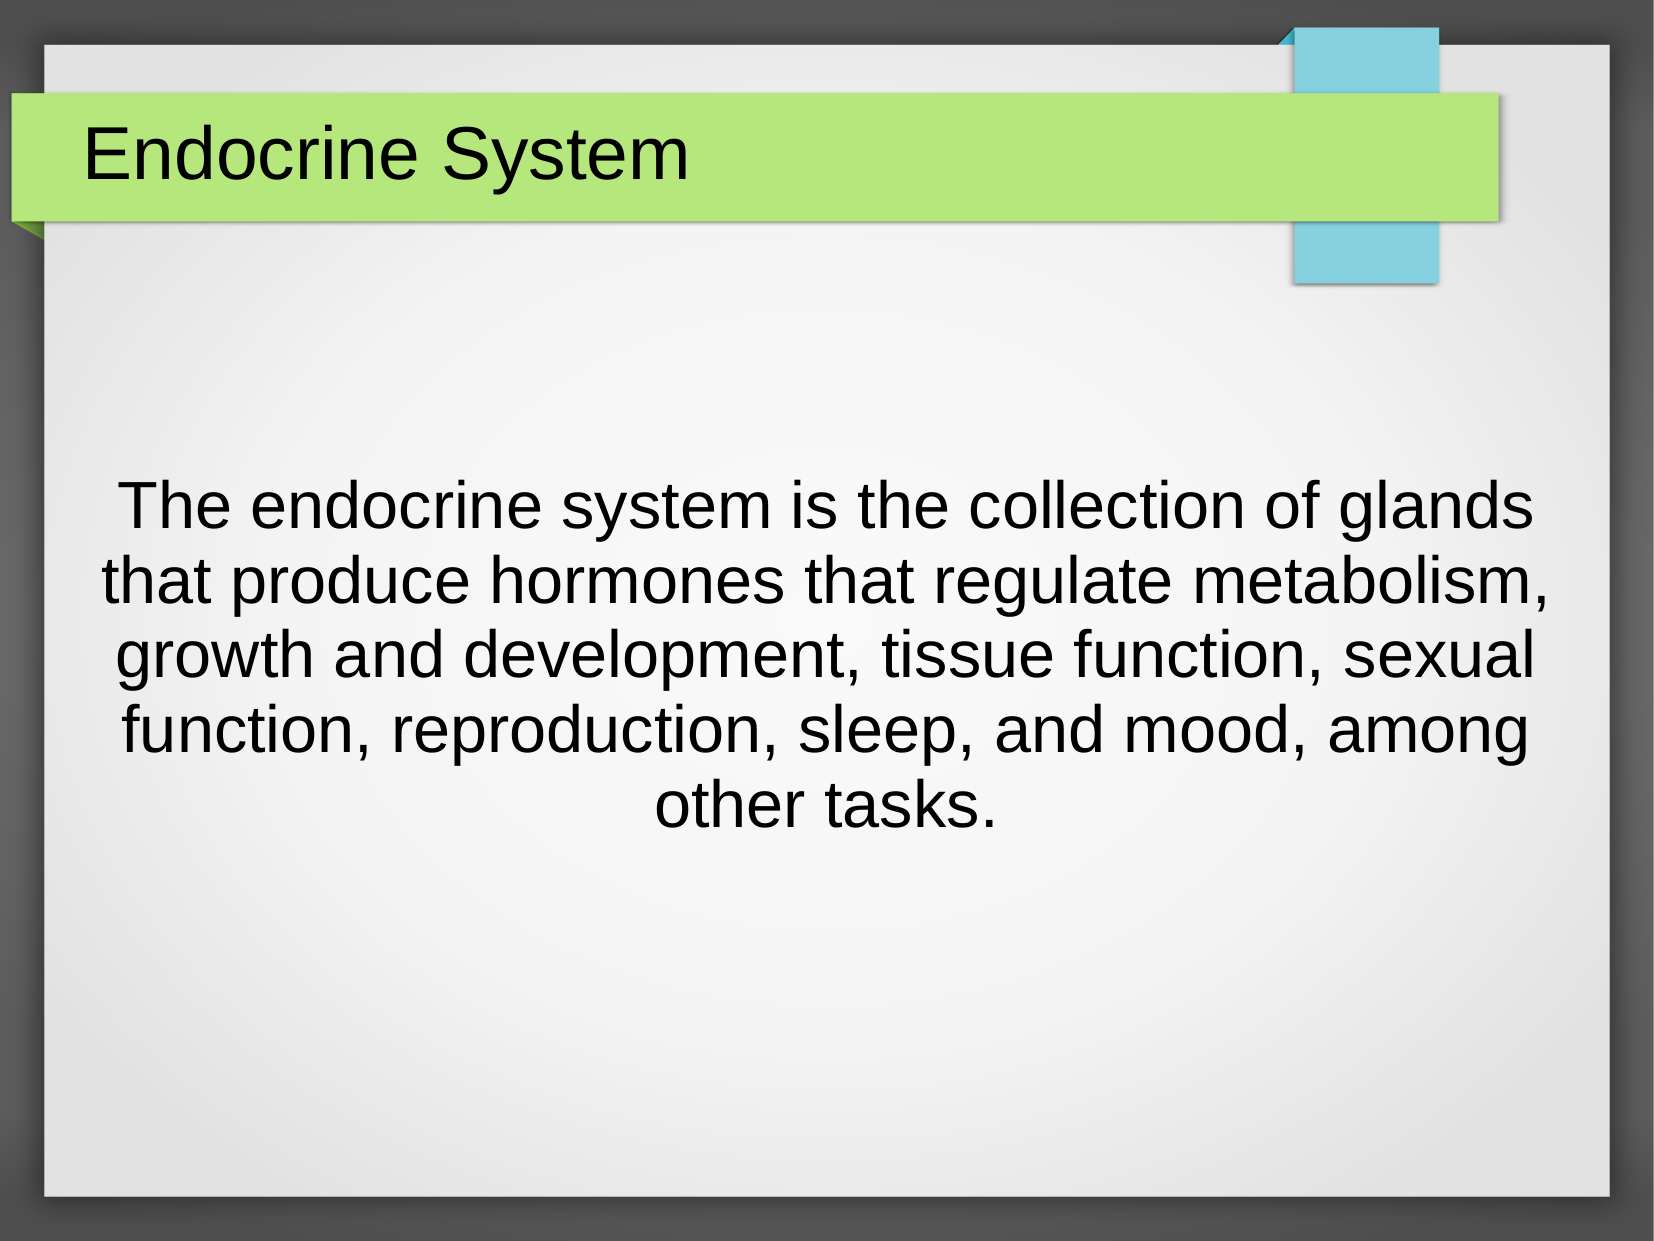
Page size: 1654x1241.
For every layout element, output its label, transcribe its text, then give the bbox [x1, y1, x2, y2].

picture [0, 0, 1654, 1241]
title Endocrine System [82, 94, 1264, 213]
subtitle The endocrine system is the collection of glands that produce hormones that regulate metabolism, growth and development, tissue function, sexual function, reproduction, sleep, and mood, among other tasks. [82, 295, 1571, 1015]
